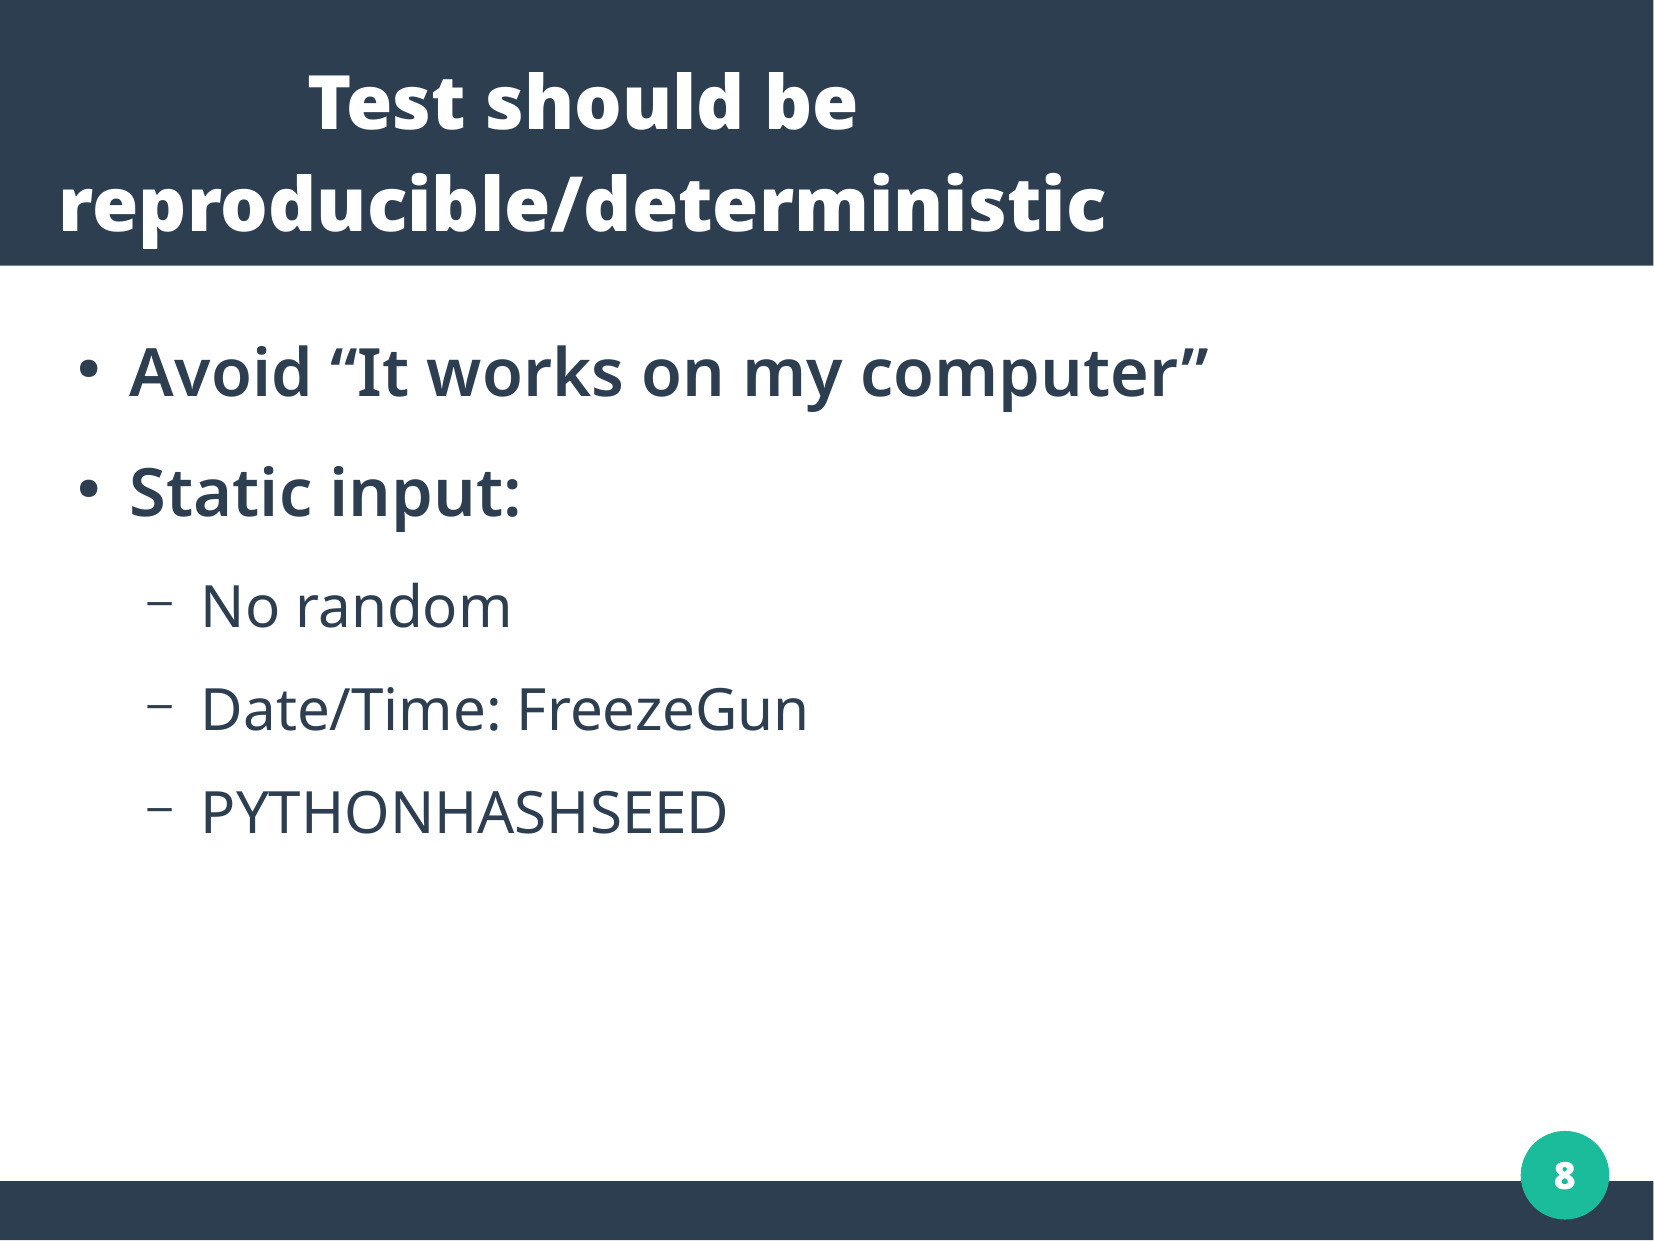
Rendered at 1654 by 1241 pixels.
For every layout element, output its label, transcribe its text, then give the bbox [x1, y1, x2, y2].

title Test should be reproducible/deterministic [59, 49, 1595, 207]
list Avoid “It works on my computer” Static input: No random Date/Time: FreezeGun PYTHONHASHSEED [59, 324, 1595, 1152]
